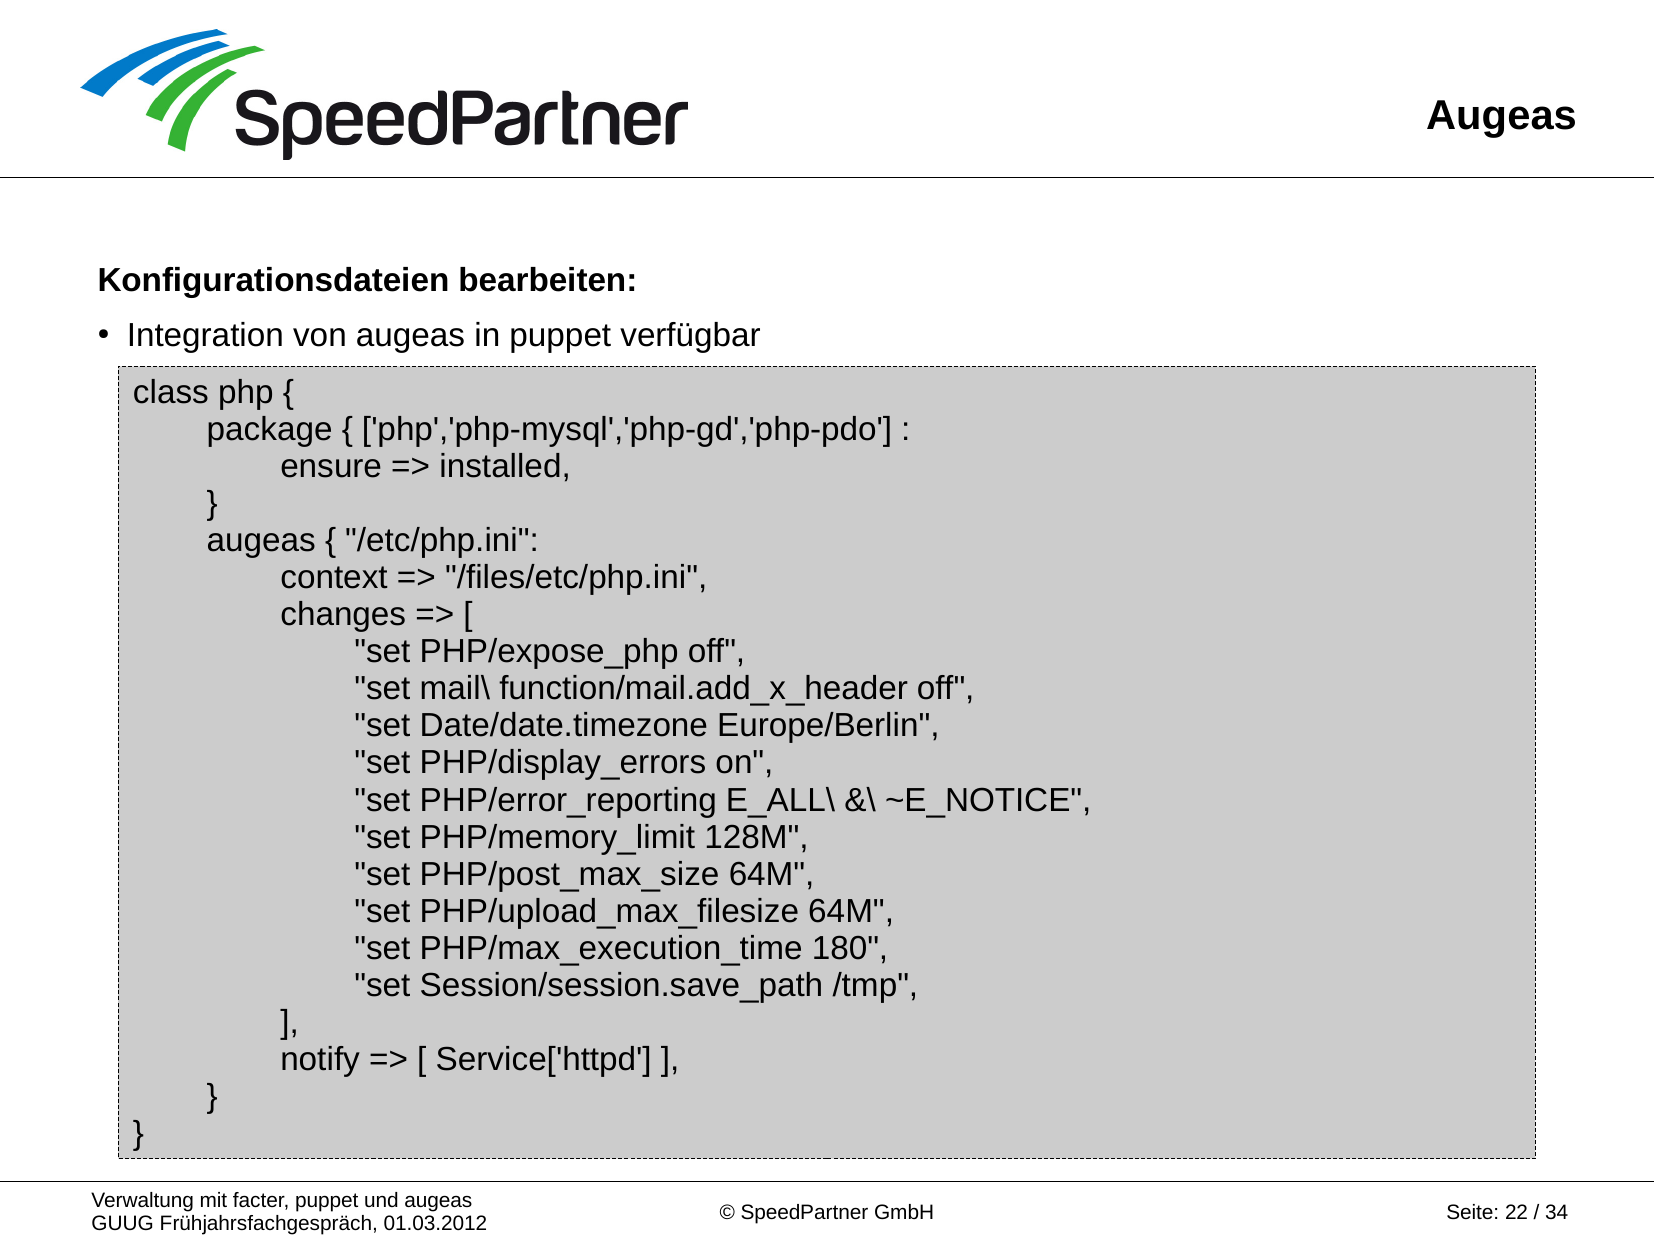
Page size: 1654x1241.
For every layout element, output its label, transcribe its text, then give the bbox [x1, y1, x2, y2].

text_box class php { package { ['php','php-mysql','php-gd','php-pdo'] : ensure => installed, } augeas { "/etc/php.ini": context => "/files/etc/php.ini", changes => [ "set PHP/expose_php off", "set mail\ function/mail.add_x_header off", "set Date/date.timezone Europe/Berlin", "set PHP/display_errors on", "set PHP/error_reporting E_ALL\ &\ ~E_NOTICE", "set PHP/memory_limit 128M", "set PHP/post_max_size 64M", "set PHP/upload_max_filesize 64M", "set PHP/max_execution_time 180", "set Session/session.save_path /tmp", ], notify => [ Service['httpd'] ], } } [118, 366, 1536, 1159]
text_box Konfigurationsdateien bearbeiten: Integration von augeas in puppet verfügbar [82, 253, 1565, 1177]
picture [80, 29, 688, 160]
title Augeas [590, 70, 1577, 160]
